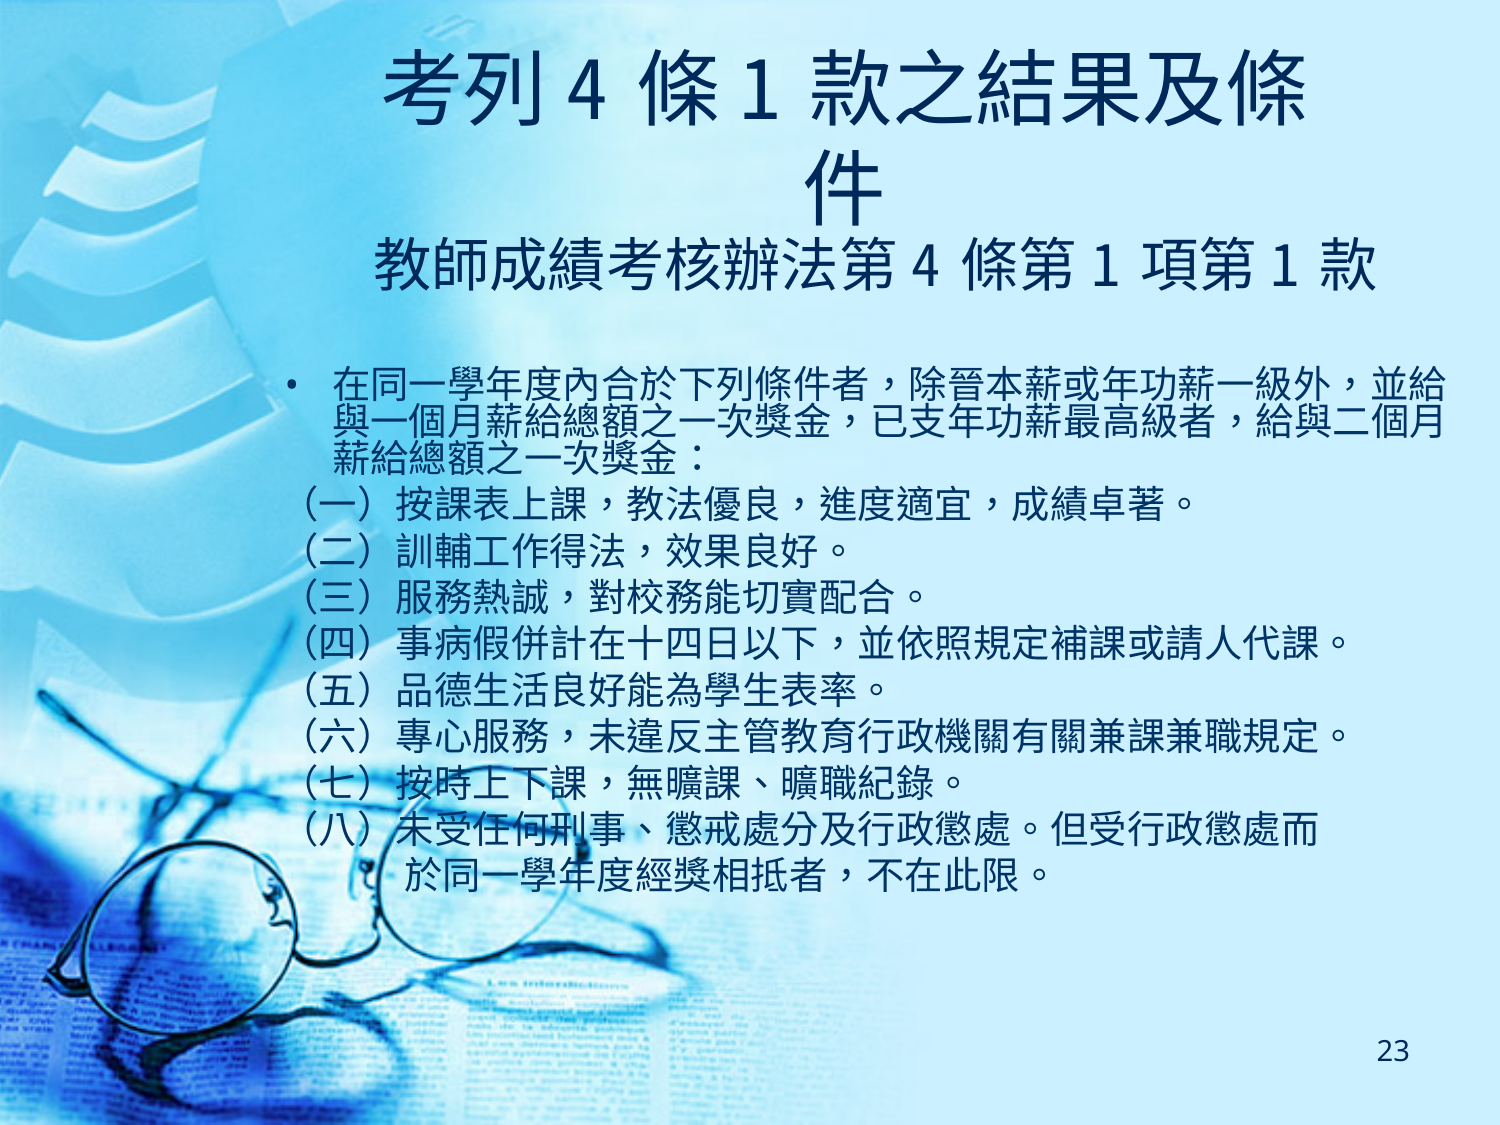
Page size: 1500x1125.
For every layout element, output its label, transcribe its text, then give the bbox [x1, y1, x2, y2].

title 考列4條1款之結果及條件 [360, 42, 1329, 184]
picture [0, 0, 1500, 1125]
text_box 教師成績考核辦法第4條第1項第1款 [324, 184, 1447, 315]
list 在同一學年度內合於下列條件者，除晉本薪或年功薪一級外，並給與一個月薪給總額之一次獎金，已支年功薪最高級者，給與二個月薪給總額之一次獎金： （一）按課表上課，教法優良，進度適宜，成績卓著。 （二）訓輔工作得法，效果良好。 （三）服務熱誠，對校務能切實配合。 （四）事病假併計在十四日以下，並依照規定補課或請人代課。 （五）品德生活良好能為學生表率。 （六）專心服務，未違反主管教育行政機關有關兼課兼職規定。 （七）按時上下課，無曠課、曠職紀錄。 （八）未受任何刑事、懲戒處分及行政懲處。但受行政懲處而 於同一學年度經獎相抵者，不在此限。 [265, 361, 1500, 965]
